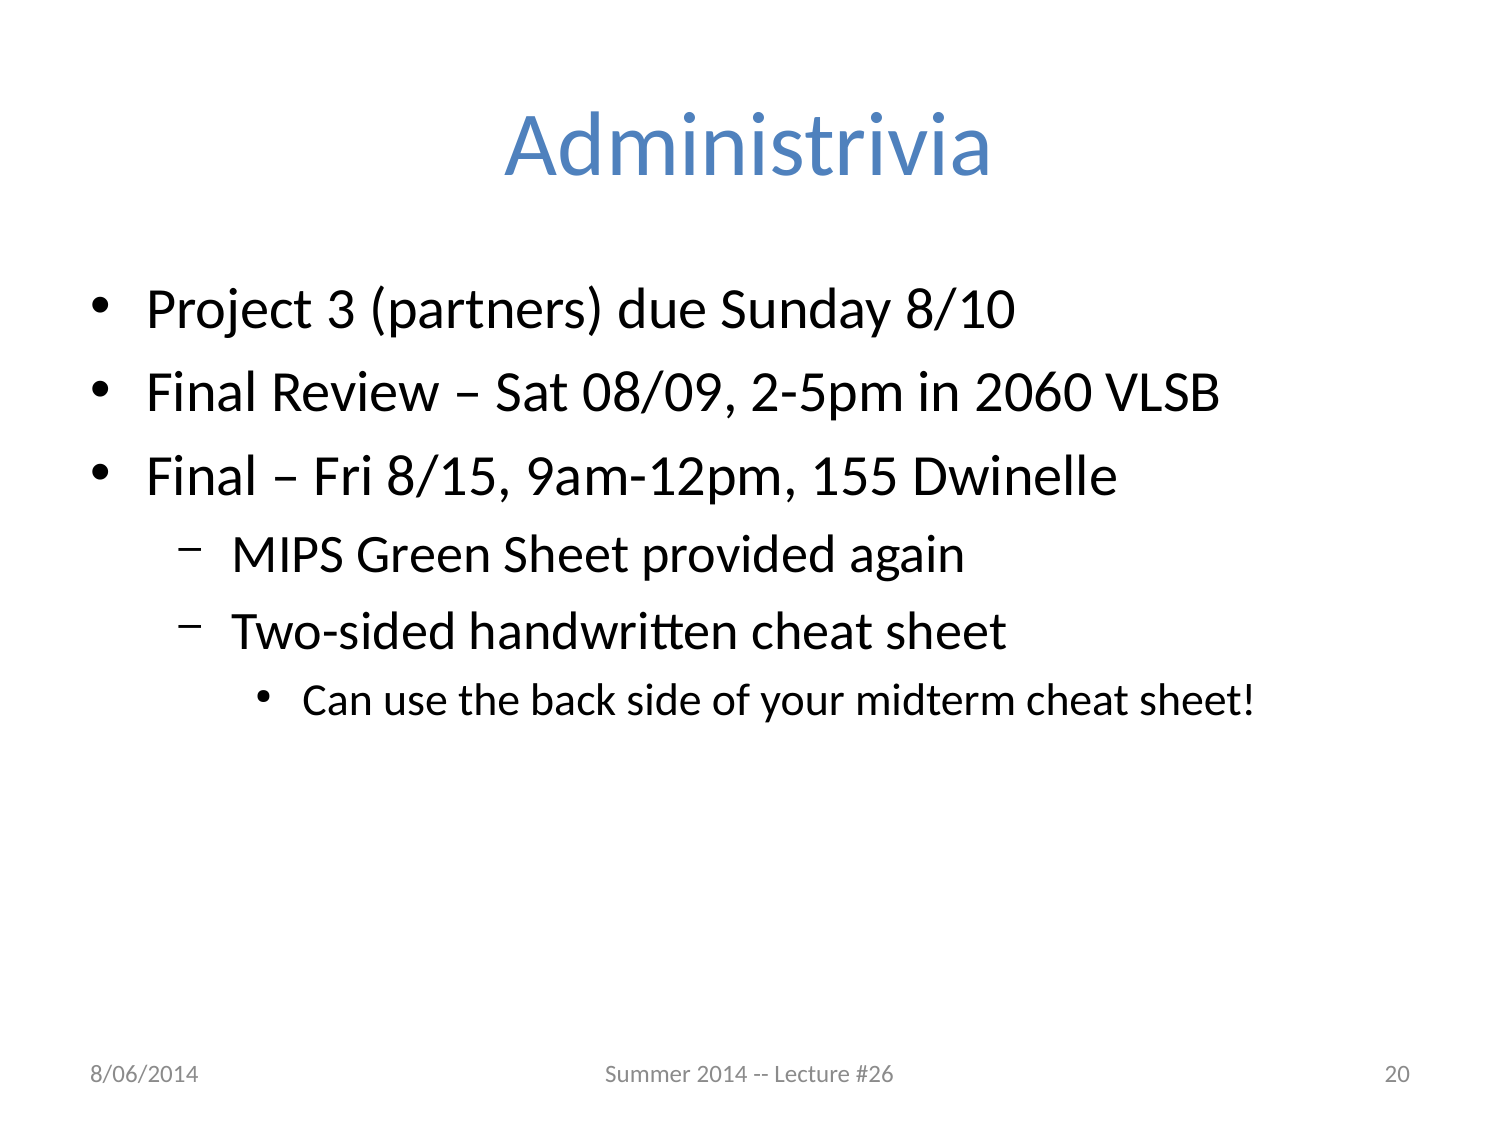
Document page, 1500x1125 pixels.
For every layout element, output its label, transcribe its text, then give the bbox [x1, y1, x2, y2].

list Project 3 (partners) due Sunday 8/10 Final Review – Sat 08/09, 2-5pm in 2060 VLSB Final – Fri 8/15, 9am-12pm, 155 Dwinelle MIPS Green Sheet provided again Two-sided handwritten cheat sheet Can use the back side of your midterm cheat sheet! [75, 262, 1425, 1062]
slide_number <number> [1074, 1042, 1425, 1103]
footer Summer 2014 -- Lecture #26 [512, 1042, 988, 1103]
title Administrivia [75, 45, 1425, 233]
slide_number 8/06/2014 [75, 1042, 425, 1103]
